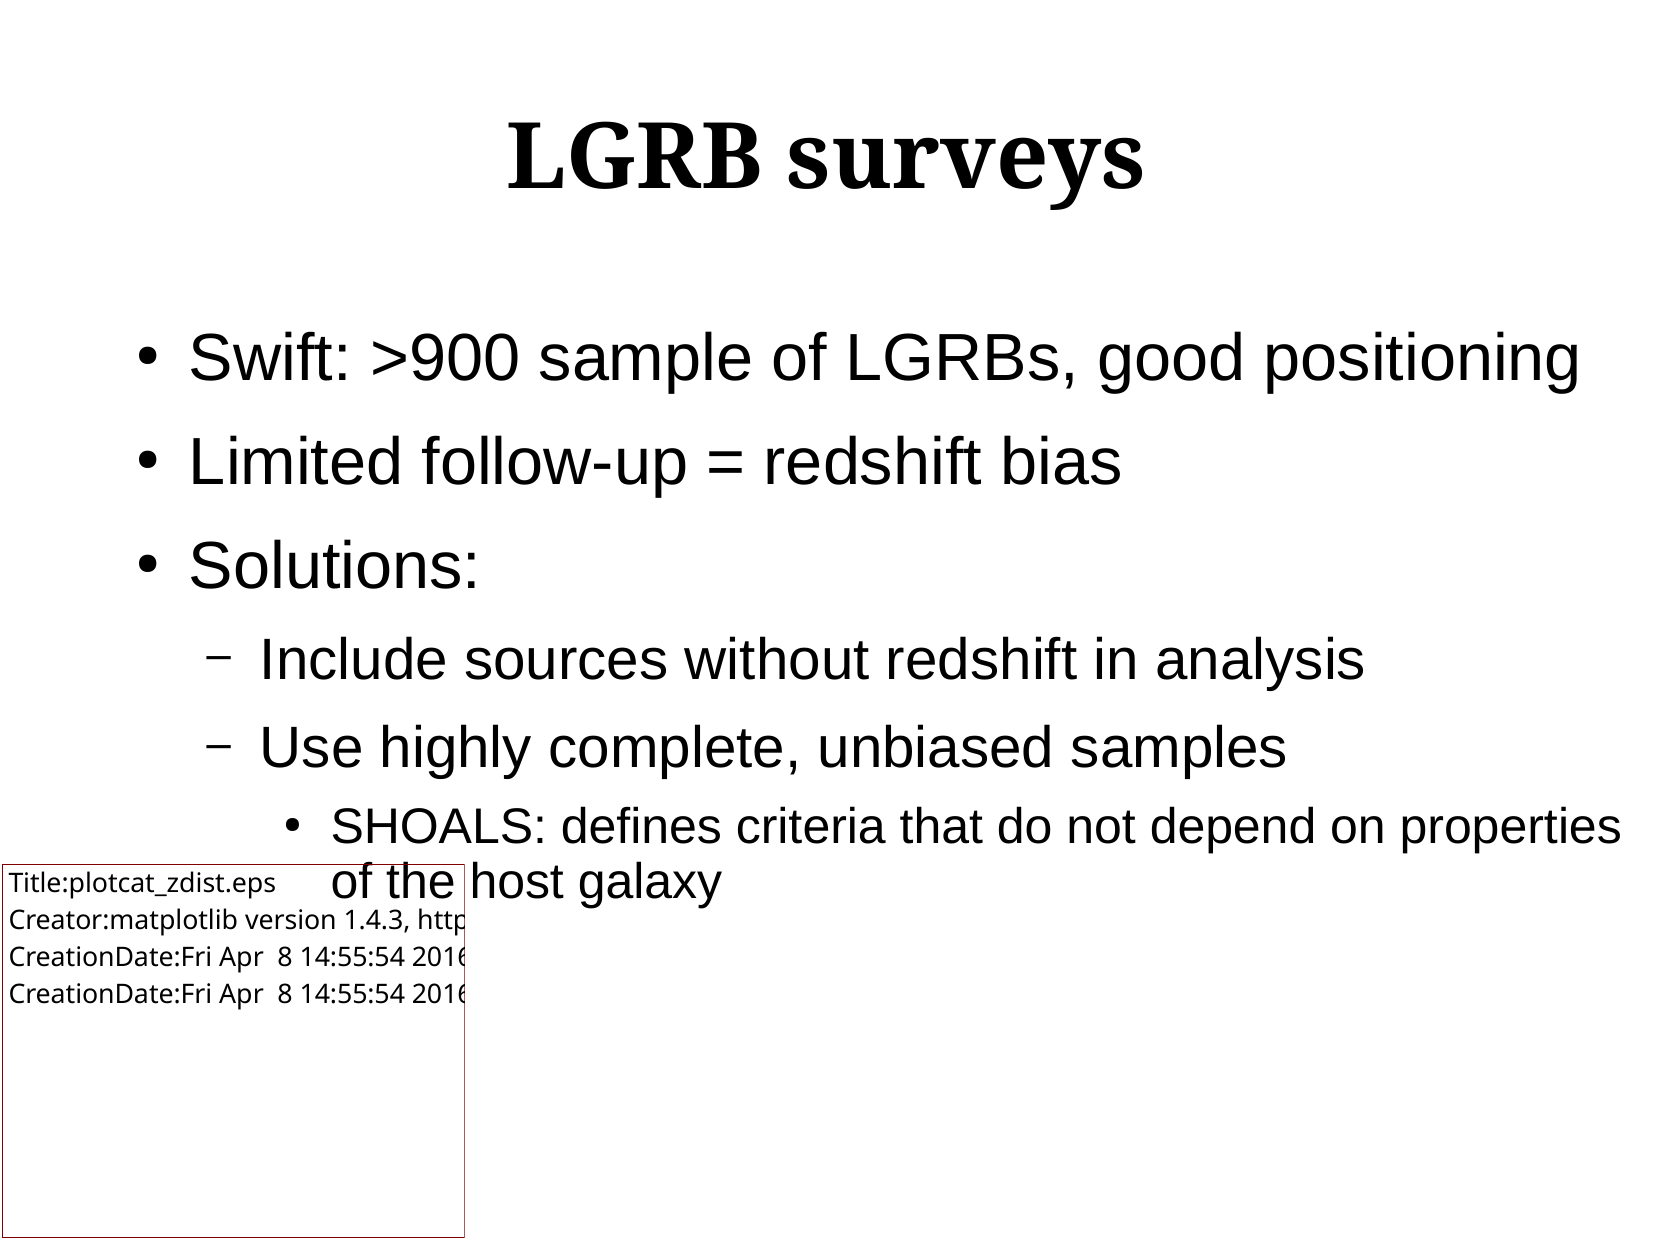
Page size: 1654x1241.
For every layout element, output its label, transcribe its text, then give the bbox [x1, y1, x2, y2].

title LGRB surveys [82, 49, 1571, 257]
picture [0, 862, 465, 1238]
list Swift: >900 sample of LGRBs, good positioning Limited follow-up = redshift bias Solutions: Include sources without redshift in analysis Use highly complete, unbiased samples SHOALS: defines criteria that do not depend on properties of the host galaxy [118, 319, 1651, 1040]
